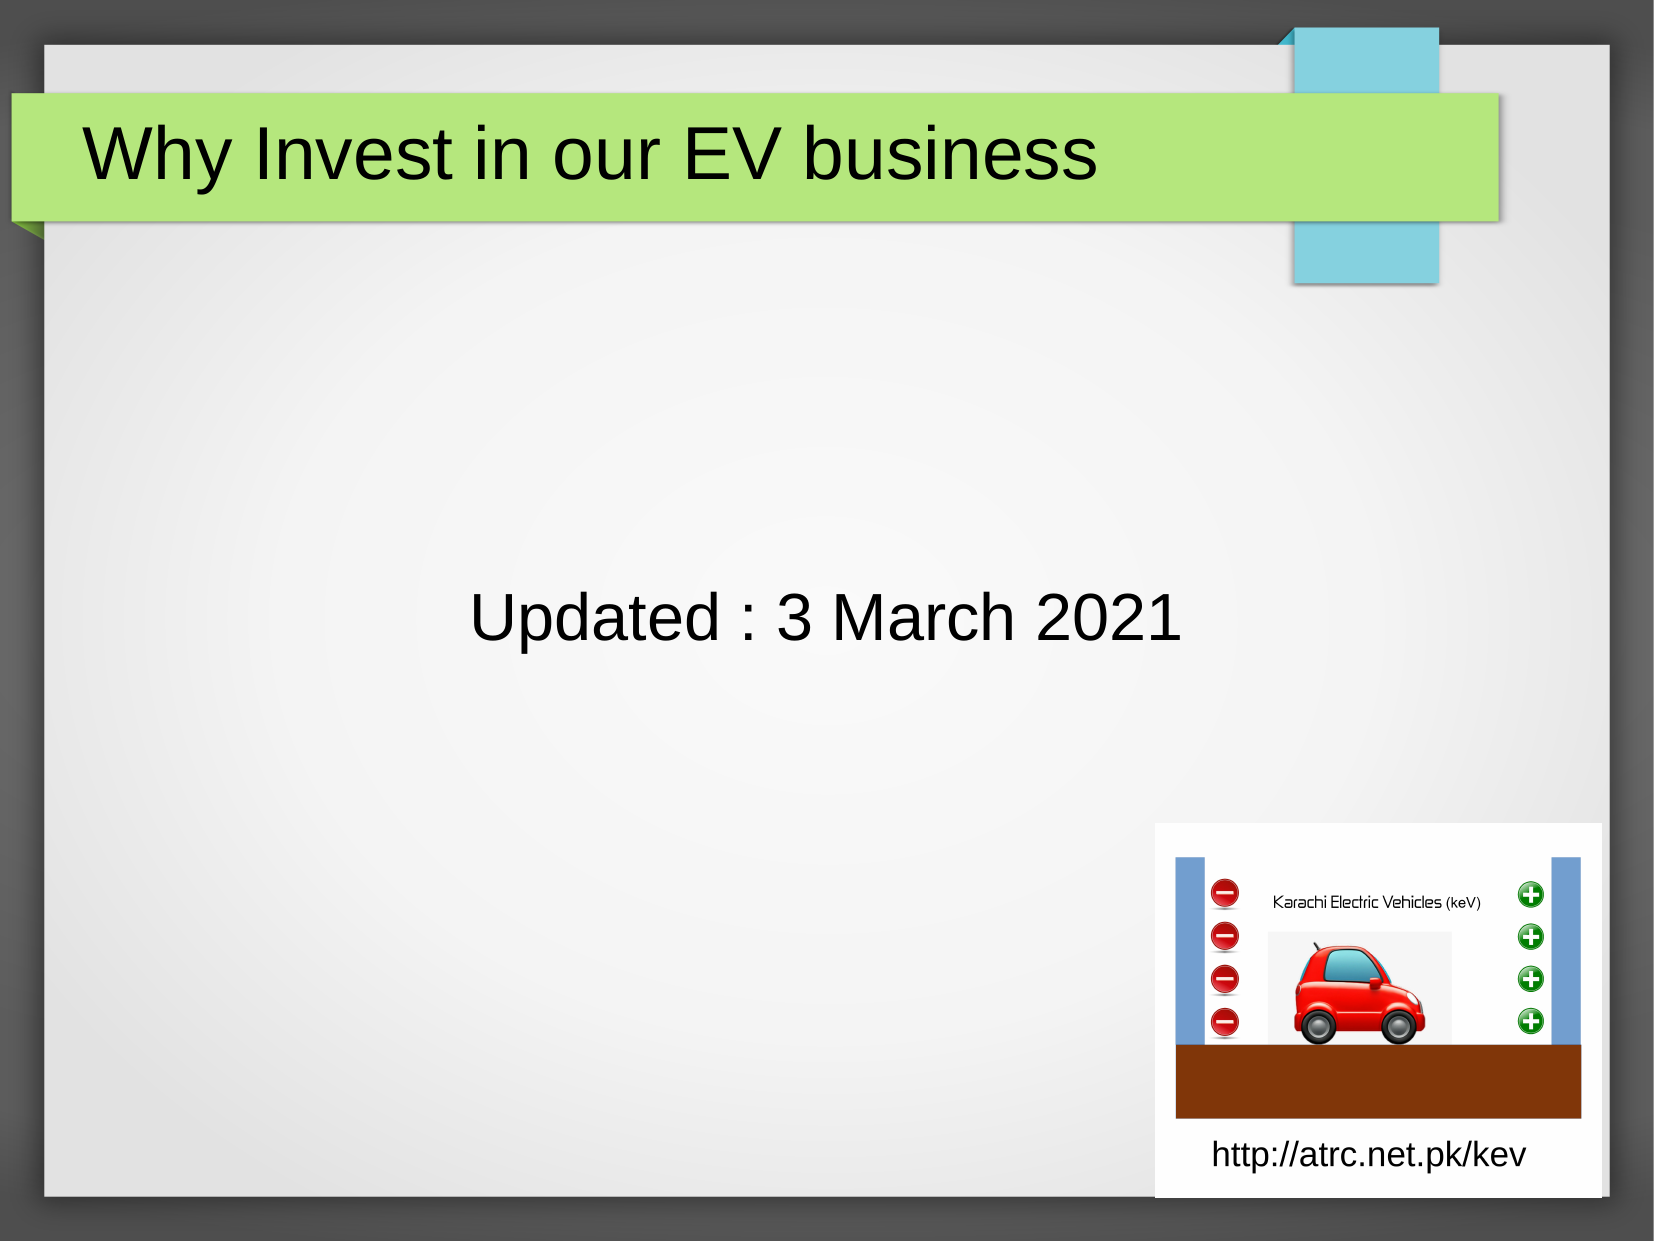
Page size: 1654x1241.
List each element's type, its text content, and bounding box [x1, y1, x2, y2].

title Why Invest in our EV business [82, 94, 1264, 213]
subtitle Updated : 3 March 2021 [82, 295, 1571, 1015]
picture [0, 0, 1654, 1241]
